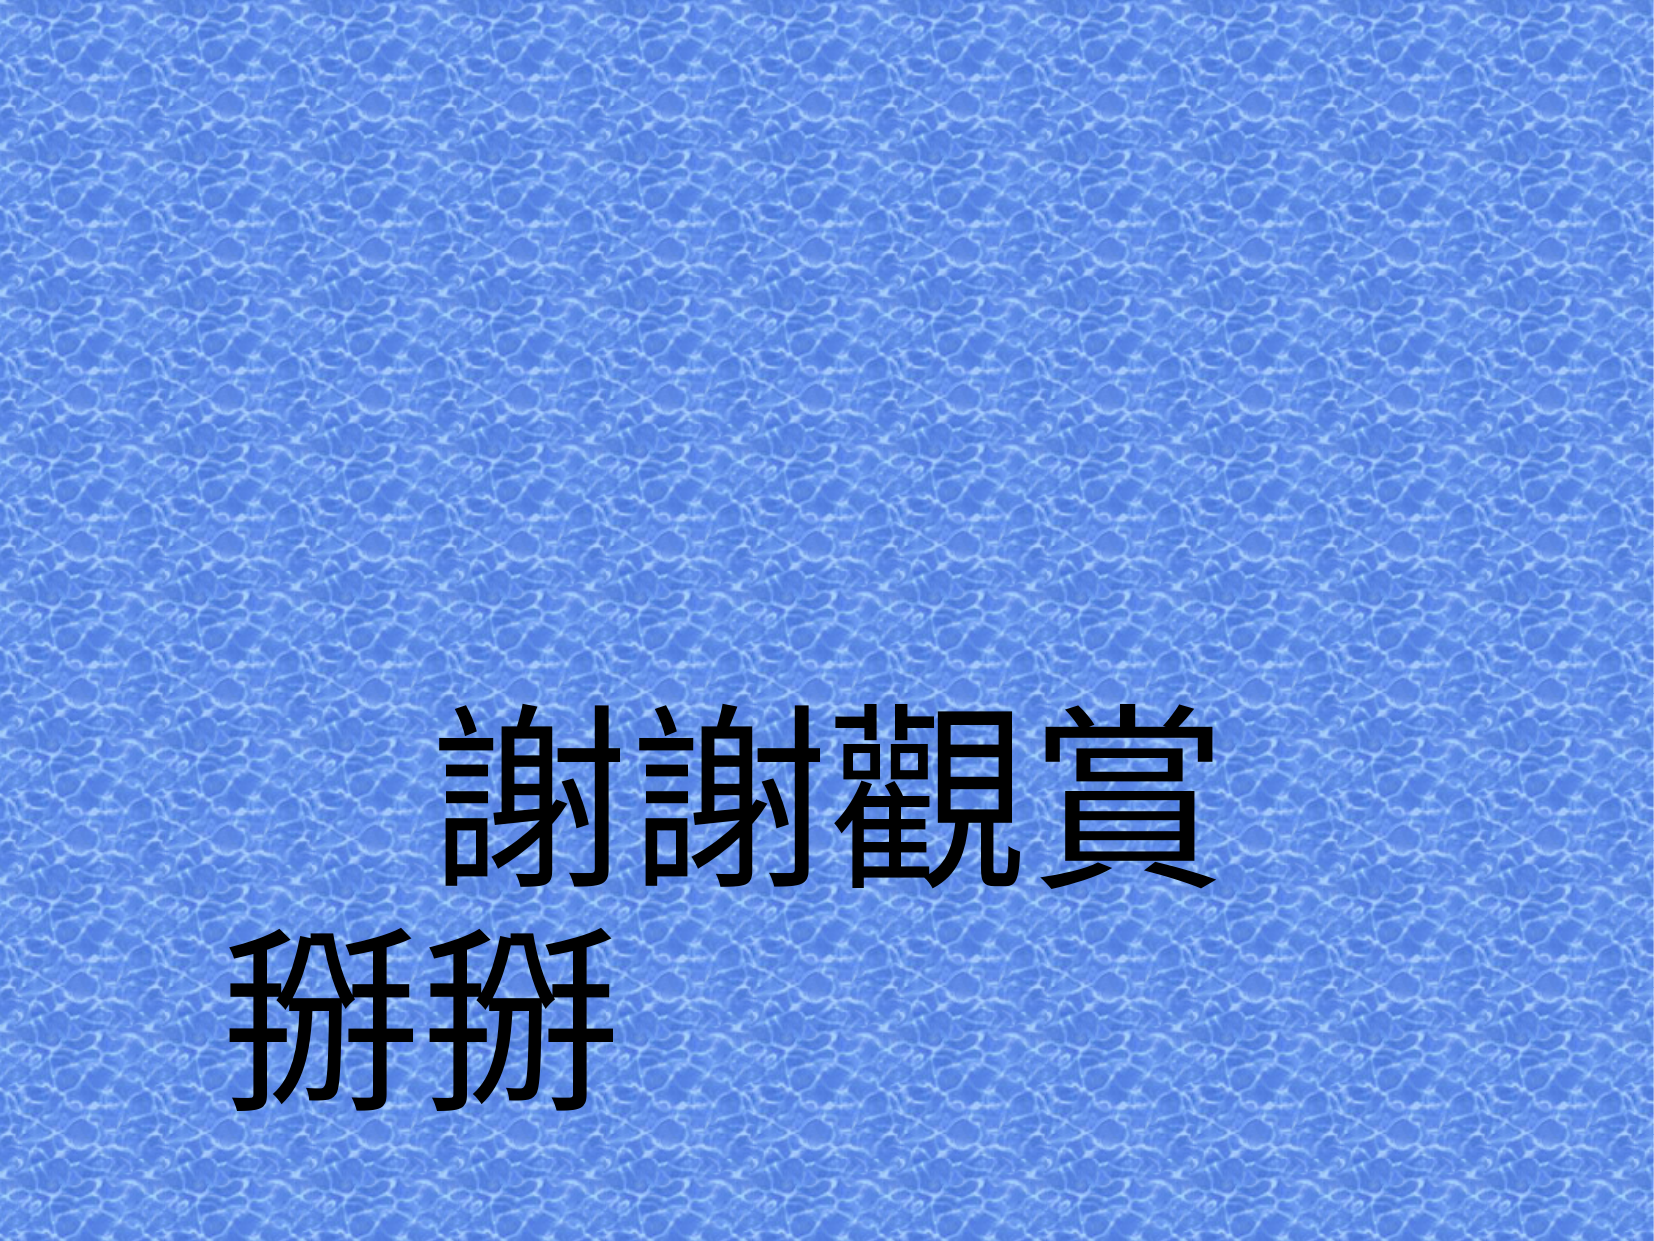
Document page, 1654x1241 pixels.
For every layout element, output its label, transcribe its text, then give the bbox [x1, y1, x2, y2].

picture [0, 0, 1654, 1241]
text_box 掰掰 [206, 856, 1506, 1111]
text_box 謝謝觀賞 [413, 632, 1565, 888]
